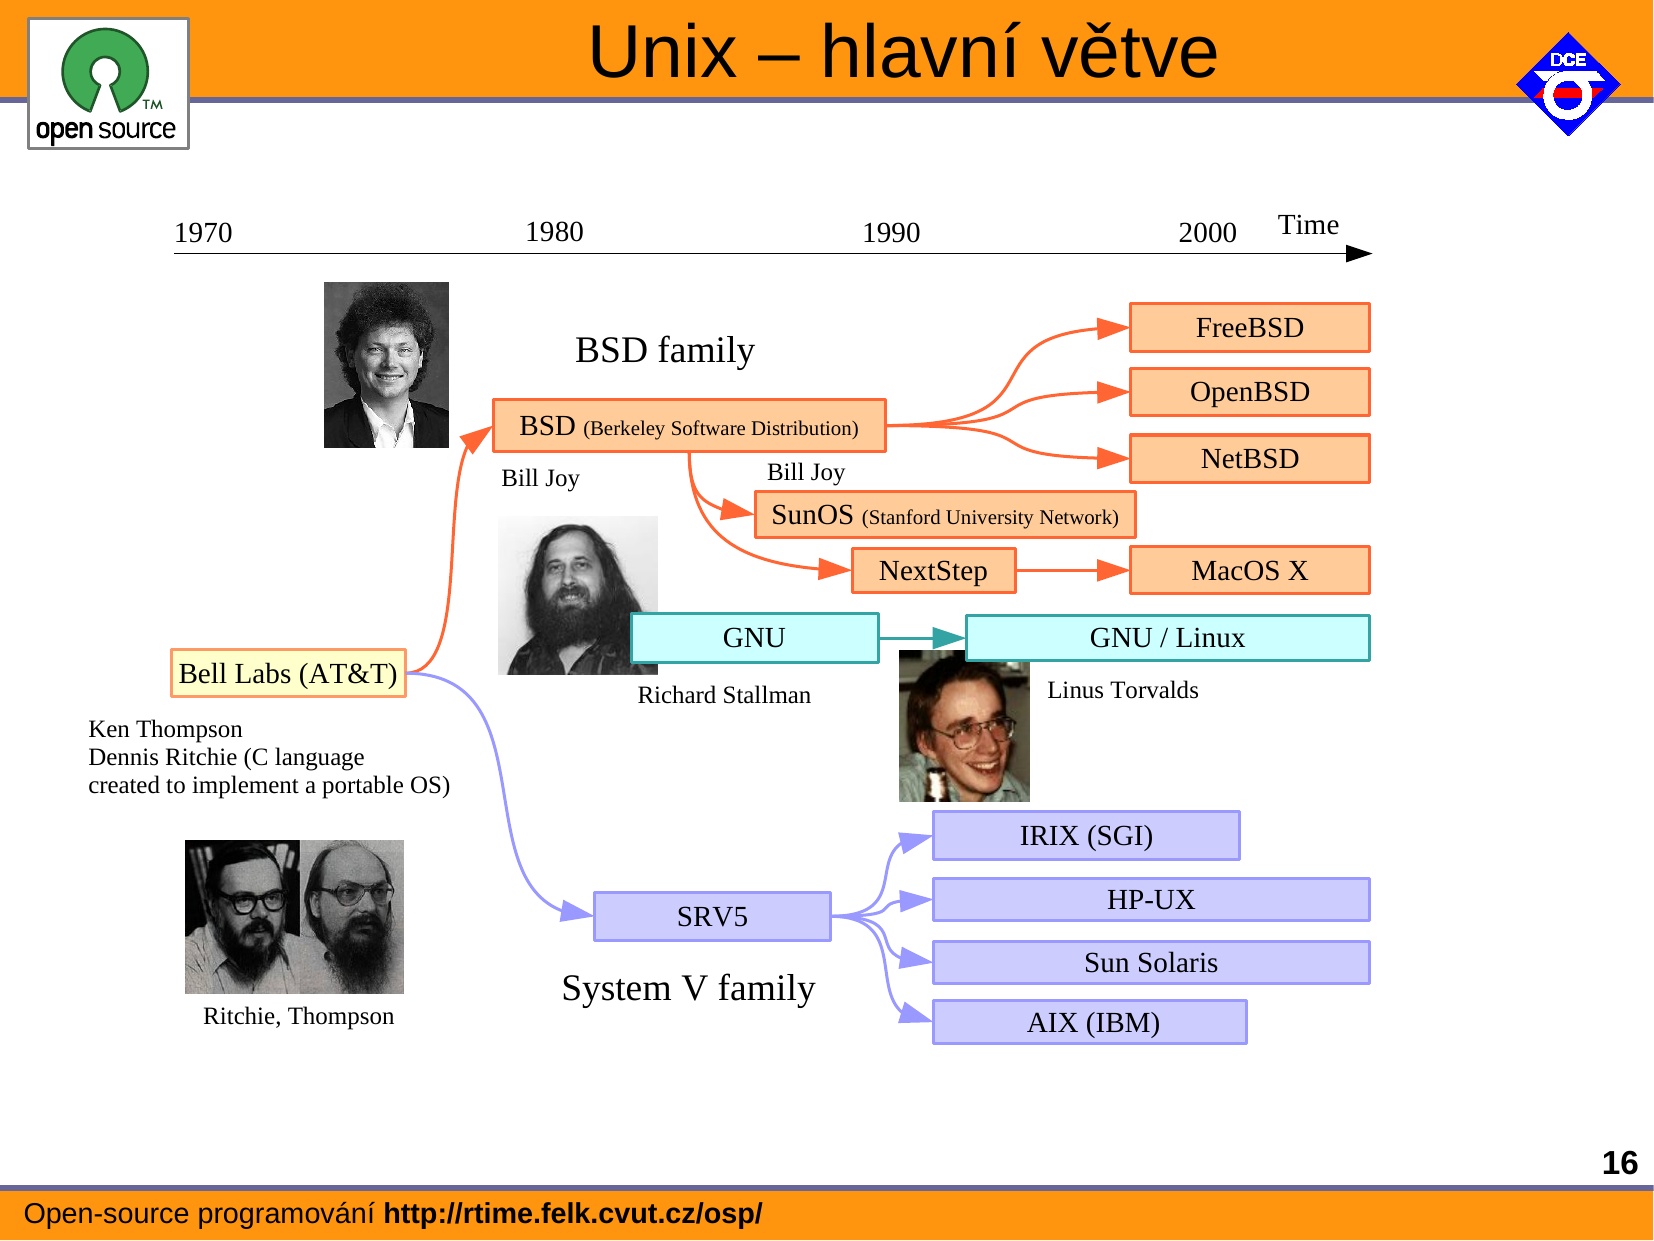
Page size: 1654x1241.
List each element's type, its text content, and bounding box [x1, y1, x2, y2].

text_box 1990 [862, 216, 922, 258]
text_box Bill Joy [501, 464, 581, 500]
text_box Linus Torvalds [1047, 676, 1200, 712]
text_box Sun Solaris [933, 941, 1370, 984]
picture [498, 516, 658, 675]
text_box AIX (IBM) [933, 1000, 1247, 1044]
text_box SRV5 [594, 892, 831, 941]
text_box FreeBSD [1130, 303, 1370, 352]
text_box 1970 [174, 216, 234, 258]
text_box Bell Labs (AT&T) [171, 649, 406, 697]
text_box GNU [631, 613, 879, 663]
text_box Time [1278, 208, 1340, 250]
text_box Richard Stallman [637, 681, 813, 717]
text_box SunOS (Stanford University Network) [755, 491, 1136, 538]
text_box MacOS X [1130, 546, 1370, 594]
text_box HP-UX [933, 878, 1370, 921]
text_box Ritchie, Thompson [203, 1002, 401, 1042]
text_box GNU / Linux [966, 615, 1370, 661]
picture [899, 650, 1030, 802]
text_box IRIX (SGI) [933, 811, 1240, 860]
title Unix – hlavní větve [178, 4, 1631, 98]
picture [185, 840, 404, 994]
text_box Bill Joy [767, 458, 847, 494]
text_box Ken Thompson Dennis Ritchie (C language created to implement a portable OS) [88, 715, 452, 821]
text_box 2000 [1178, 216, 1238, 258]
text_box NextStep [852, 548, 1016, 593]
text_box 1980 [525, 215, 585, 256]
text_box System V family [561, 967, 817, 1020]
picture [324, 282, 449, 448]
text_box NetBSD [1130, 435, 1370, 483]
text_box BSD family [575, 329, 756, 382]
text_box BSD (Berkeley Software Distribution) [493, 399, 886, 452]
text_box OpenBSD [1130, 368, 1370, 416]
